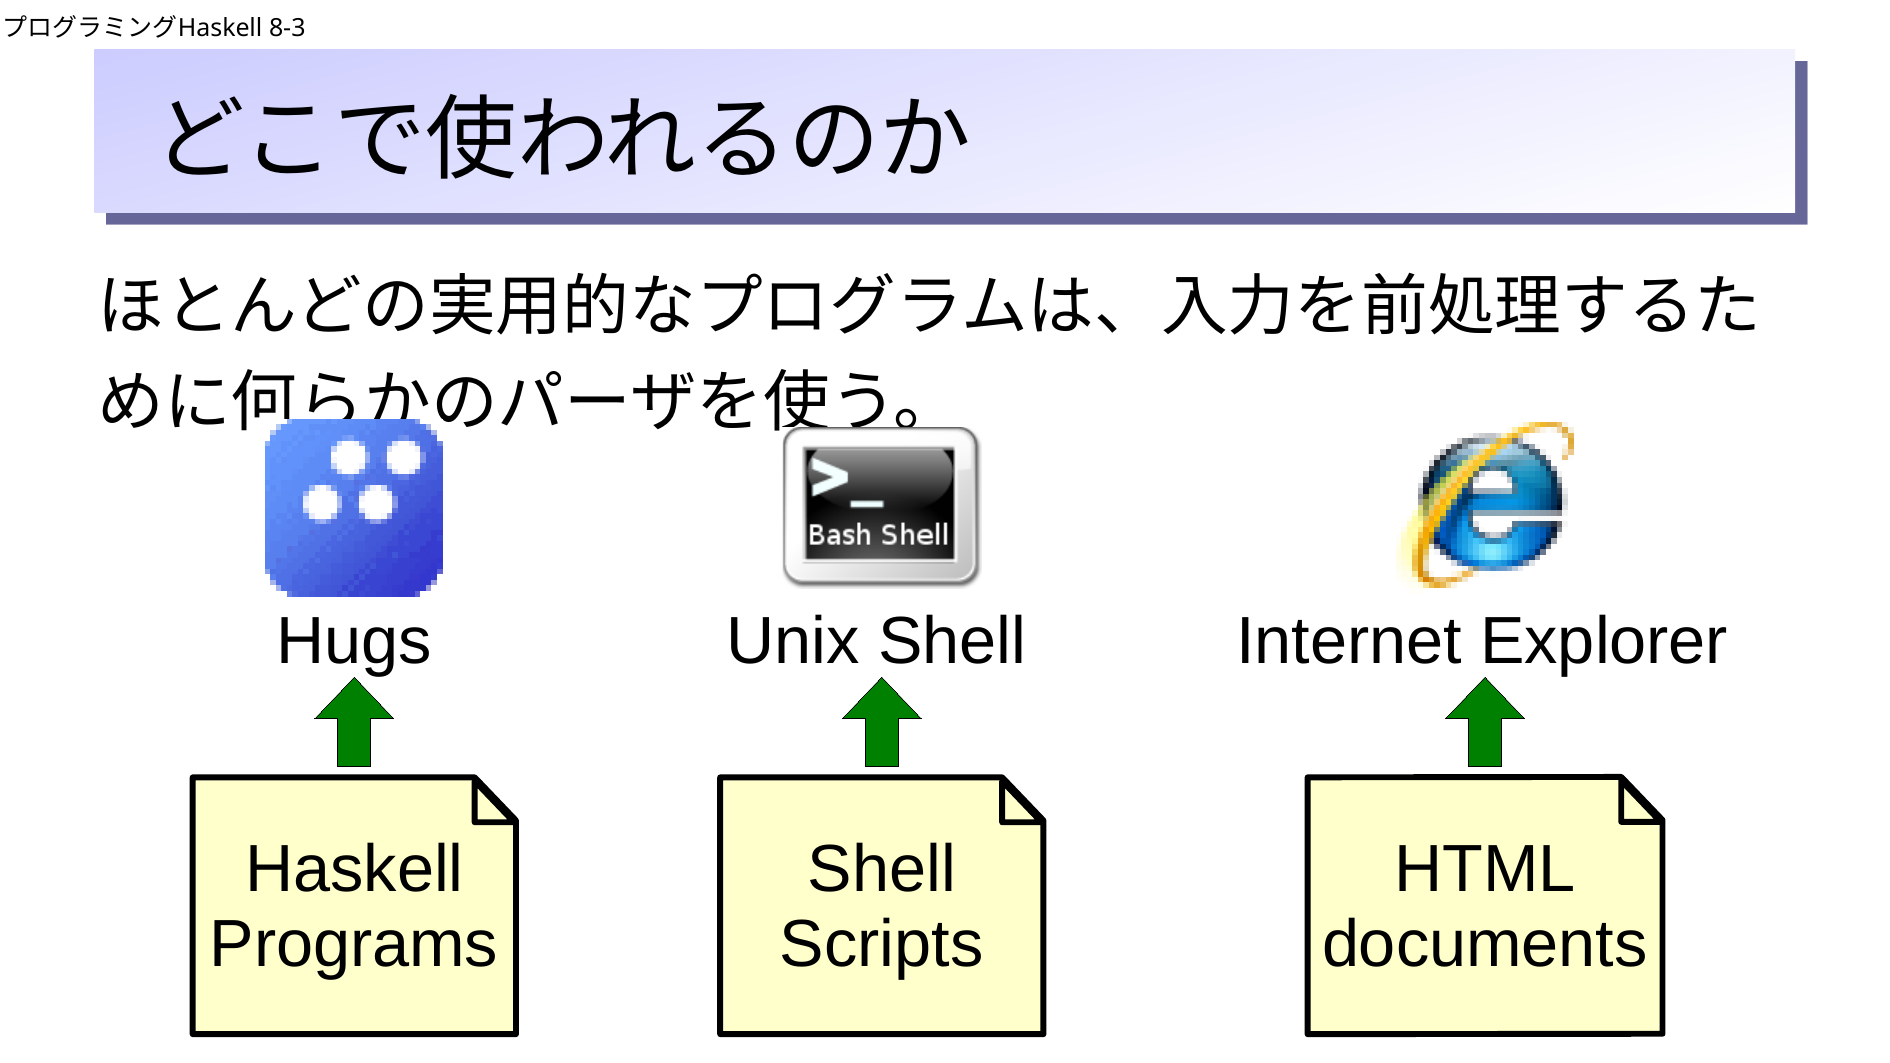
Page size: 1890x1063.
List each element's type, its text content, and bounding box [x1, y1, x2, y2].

text_box Haskell Programs [192, 777, 516, 1035]
text_box Unix Shell [711, 595, 1053, 686]
text_box [1445, 677, 1525, 767]
text_box [474, 780, 515, 823]
picture [1396, 422, 1574, 594]
text_box HTML documents [1307, 776, 1663, 1035]
text_box Hugs [261, 595, 448, 686]
title どこで使われるのか [94, 49, 1796, 213]
text_box [1621, 780, 1661, 822]
text_box Internet Explorer [1221, 595, 1749, 686]
picture [265, 419, 443, 597]
text_box [842, 677, 922, 767]
text_box Shell Scripts [720, 777, 1044, 1035]
text_box [1002, 780, 1042, 823]
text_box [314, 677, 394, 767]
picture [782, 427, 982, 589]
list ほとんどの実用的なプログラムは、入力を前処理するために何らかのパーザを使う。 [94, 248, 1796, 401]
